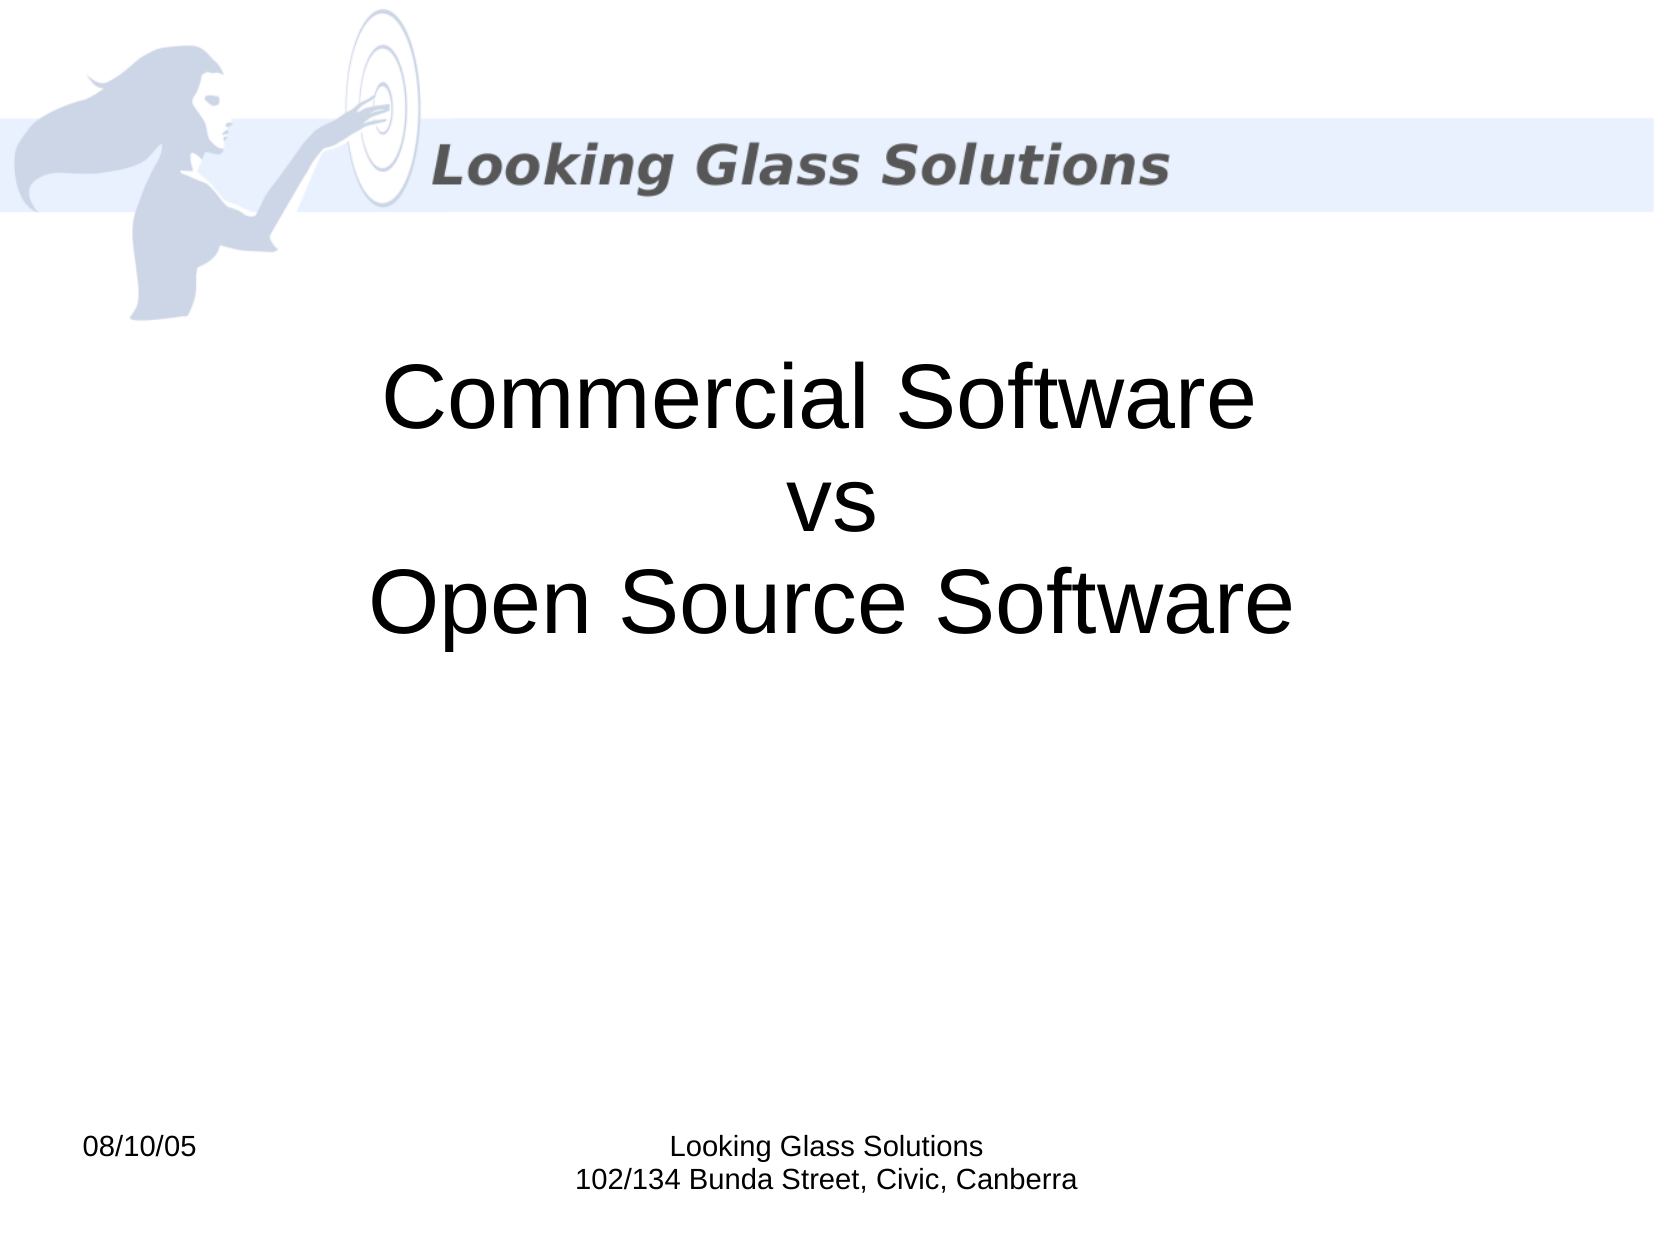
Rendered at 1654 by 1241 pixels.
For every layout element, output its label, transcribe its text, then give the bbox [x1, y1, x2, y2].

picture [0, 0, 1654, 325]
title Commercial Software vs Open Source Software [88, 345, 1577, 654]
